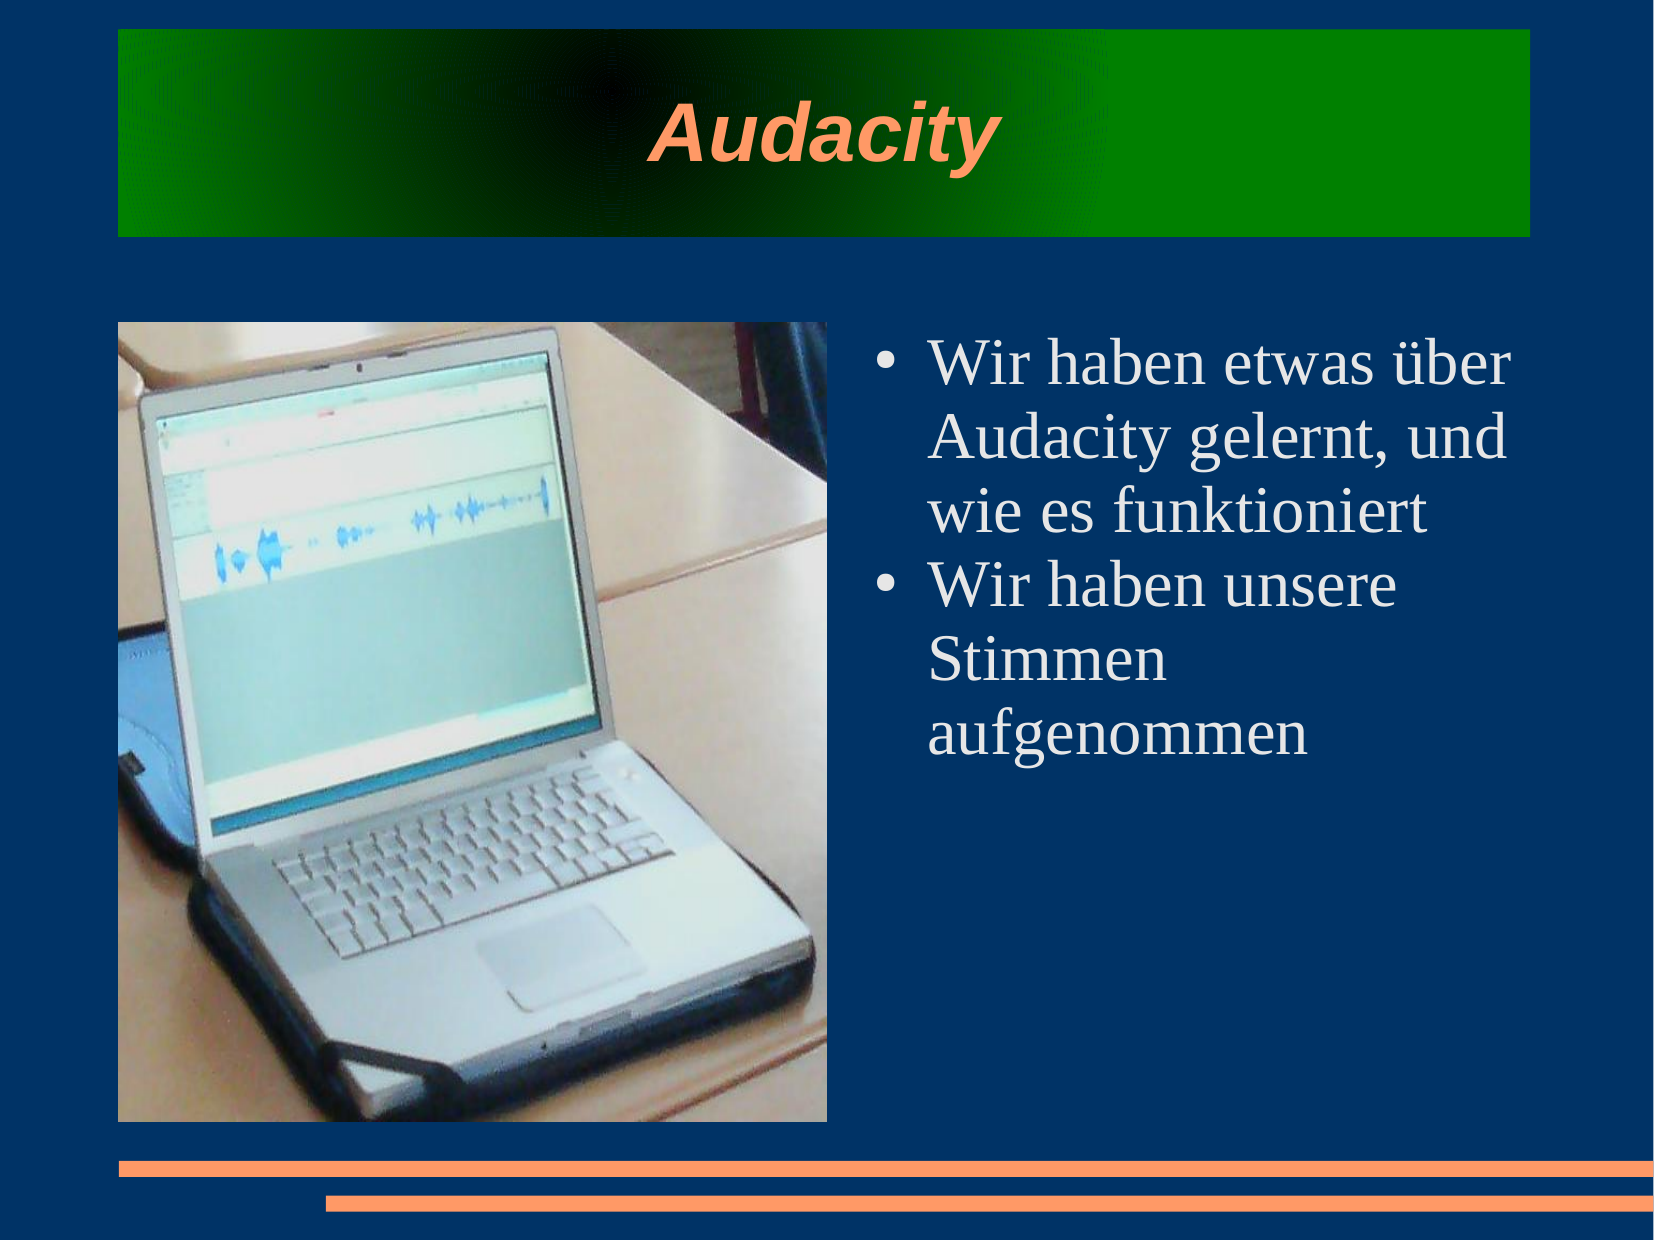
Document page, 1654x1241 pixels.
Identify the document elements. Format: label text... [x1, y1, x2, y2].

picture [118, 322, 827, 1123]
title Audacity [118, 29, 1531, 237]
list Wir haben etwas über Audacity gelernt, und wie es funktioniert Wir haben unsere Stimmen aufgenommen [856, 324, 1559, 1135]
